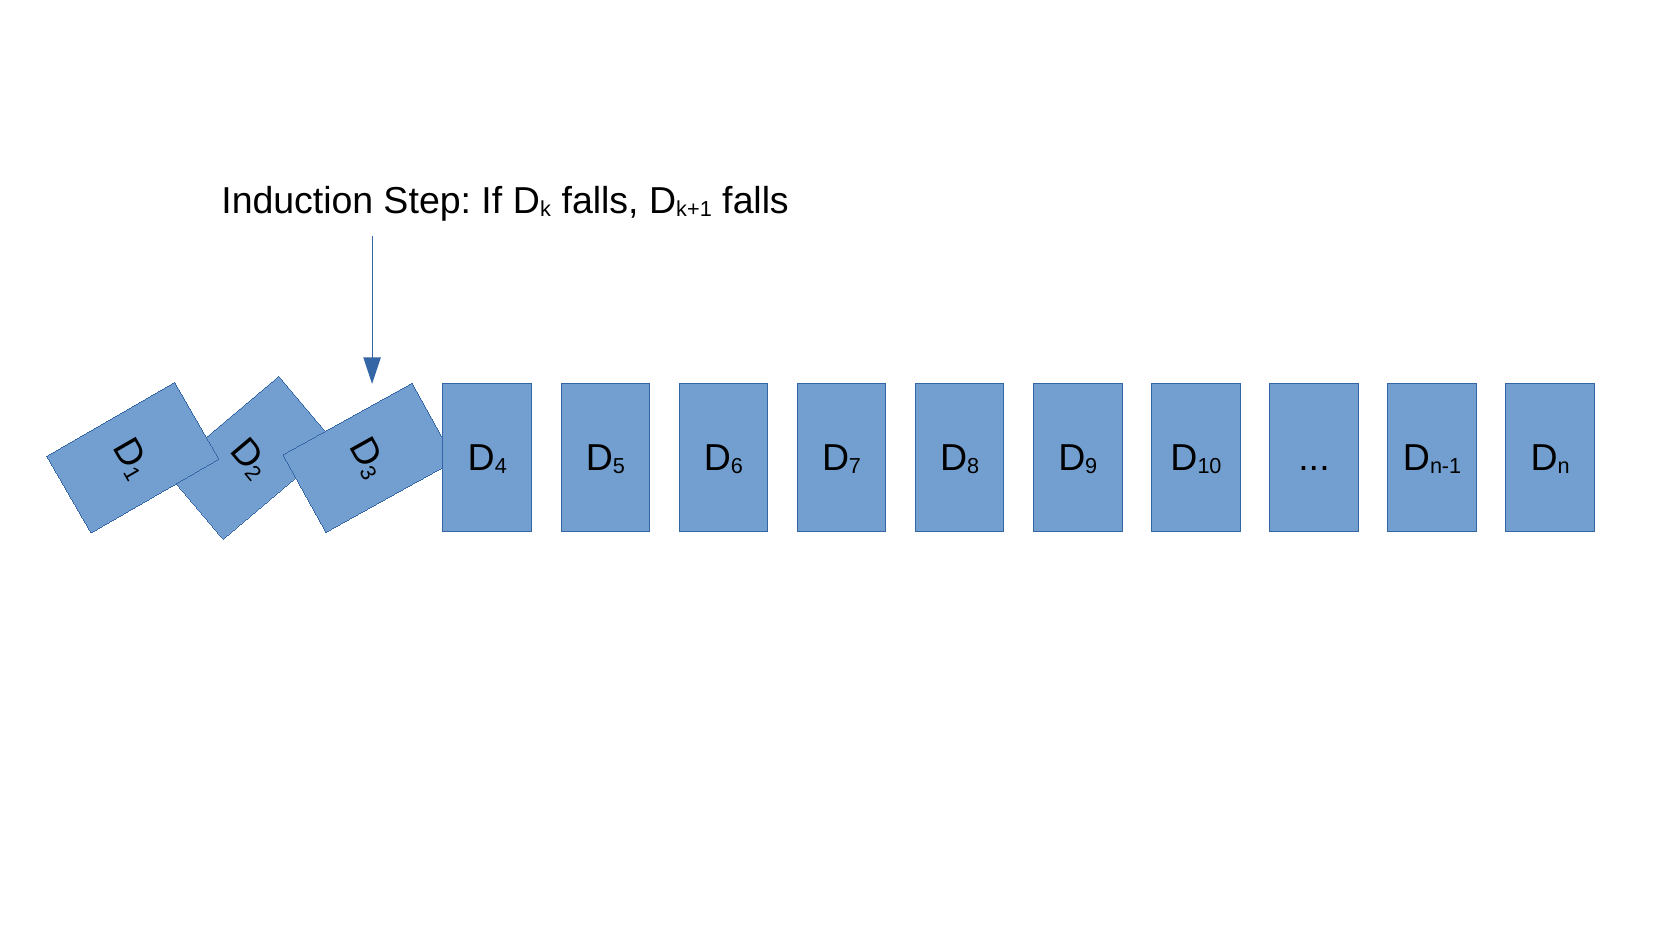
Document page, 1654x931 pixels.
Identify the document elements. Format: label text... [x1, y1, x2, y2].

text_box D7 [797, 383, 886, 532]
text_box Dn-1 [1387, 383, 1477, 532]
text_box D3 [283, 383, 442, 533]
text_box D6 [679, 383, 768, 532]
text_box D2 [176, 376, 325, 540]
text_box D8 [915, 383, 1004, 532]
text_box Dn [1505, 383, 1595, 532]
text_box D4 [442, 383, 532, 532]
text_box Induction Step: If Dk falls, Dk+1 falls [206, 171, 804, 229]
text_box D9 [1033, 383, 1123, 532]
text_box D5 [561, 383, 650, 532]
text_box D10 [1151, 383, 1241, 532]
text_box D1 [46, 382, 219, 533]
text_box ... [1269, 383, 1359, 532]
